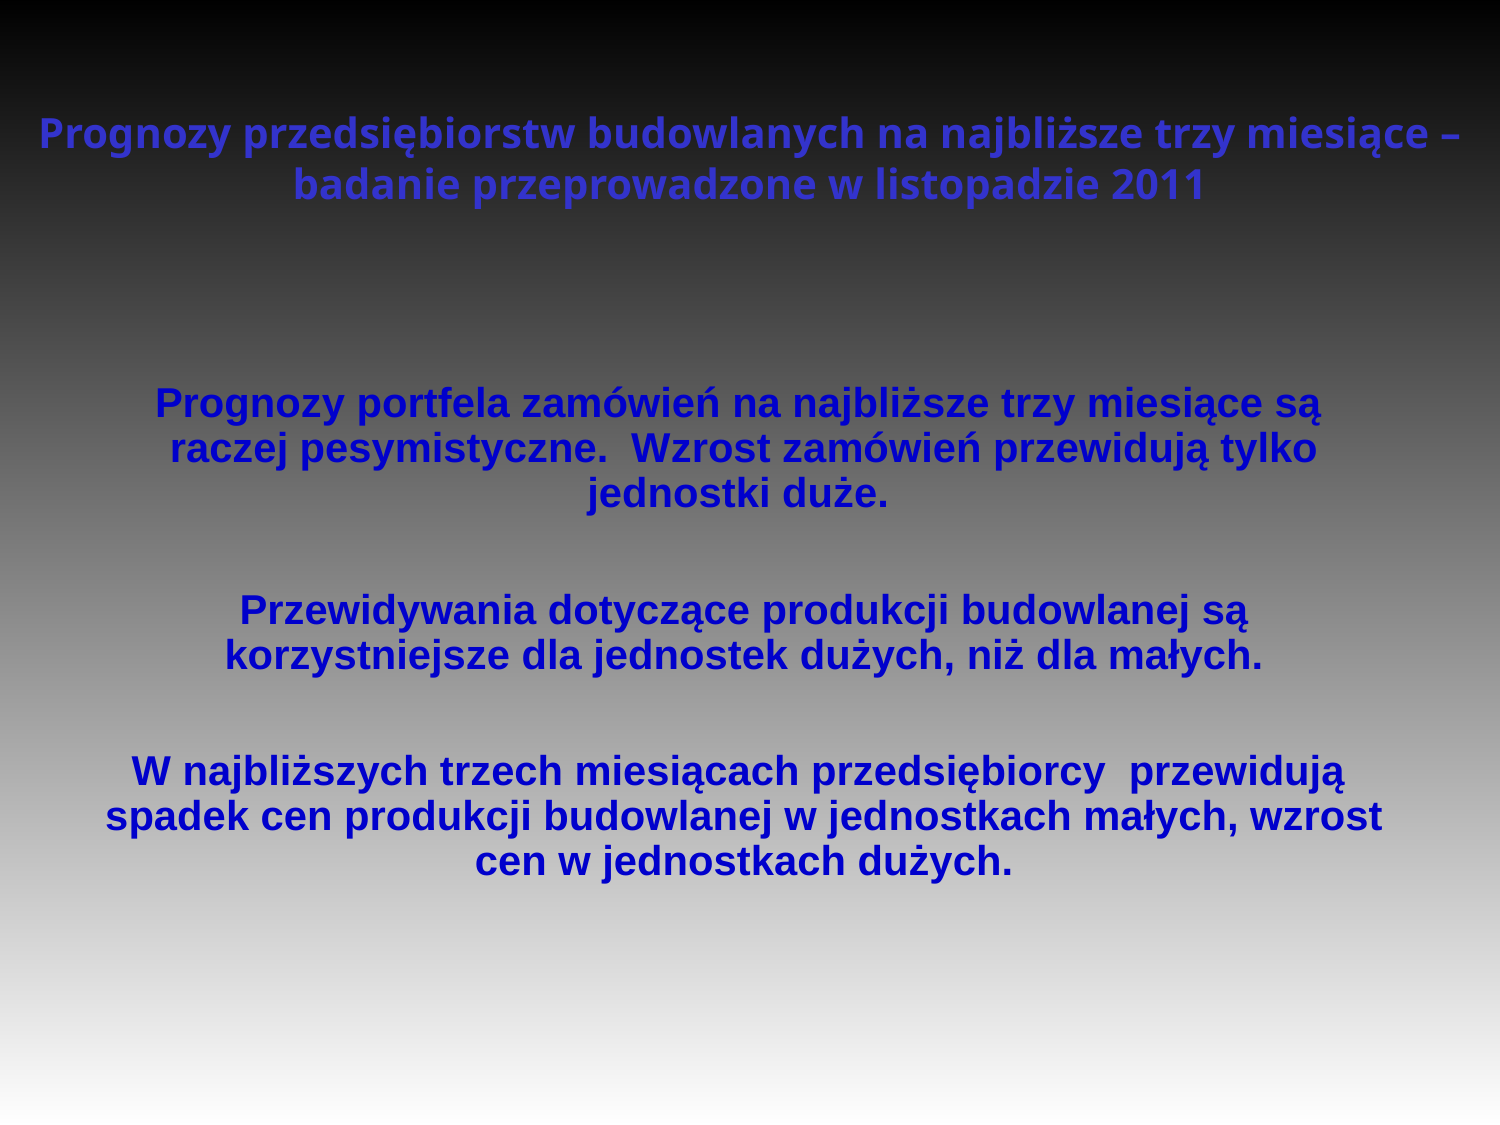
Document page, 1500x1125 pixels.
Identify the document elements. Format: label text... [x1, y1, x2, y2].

title Prognozy przedsiębiorstw budowlanych na najbliższe trzy miesiące – badanie przeprowadzone w listopadzie 2011 [0, 99, 1500, 235]
list Prognozy portfela zamówień na najbliższe trzy miesiące są raczej pesymistyczne. Wzrost zamówień przewidują tylko jednostki duże. Przewidywania dotyczące produkcji budowlanej są korzystniejsze dla jednostek dużych, niż dla małych. W najbliższych trzech miesiącach przedsiębiorcy przewidują spadek cen produkcji budowlanej w jednostkach małych, wzrost cen w jednostkach dużych. [82, 257, 1407, 1020]
